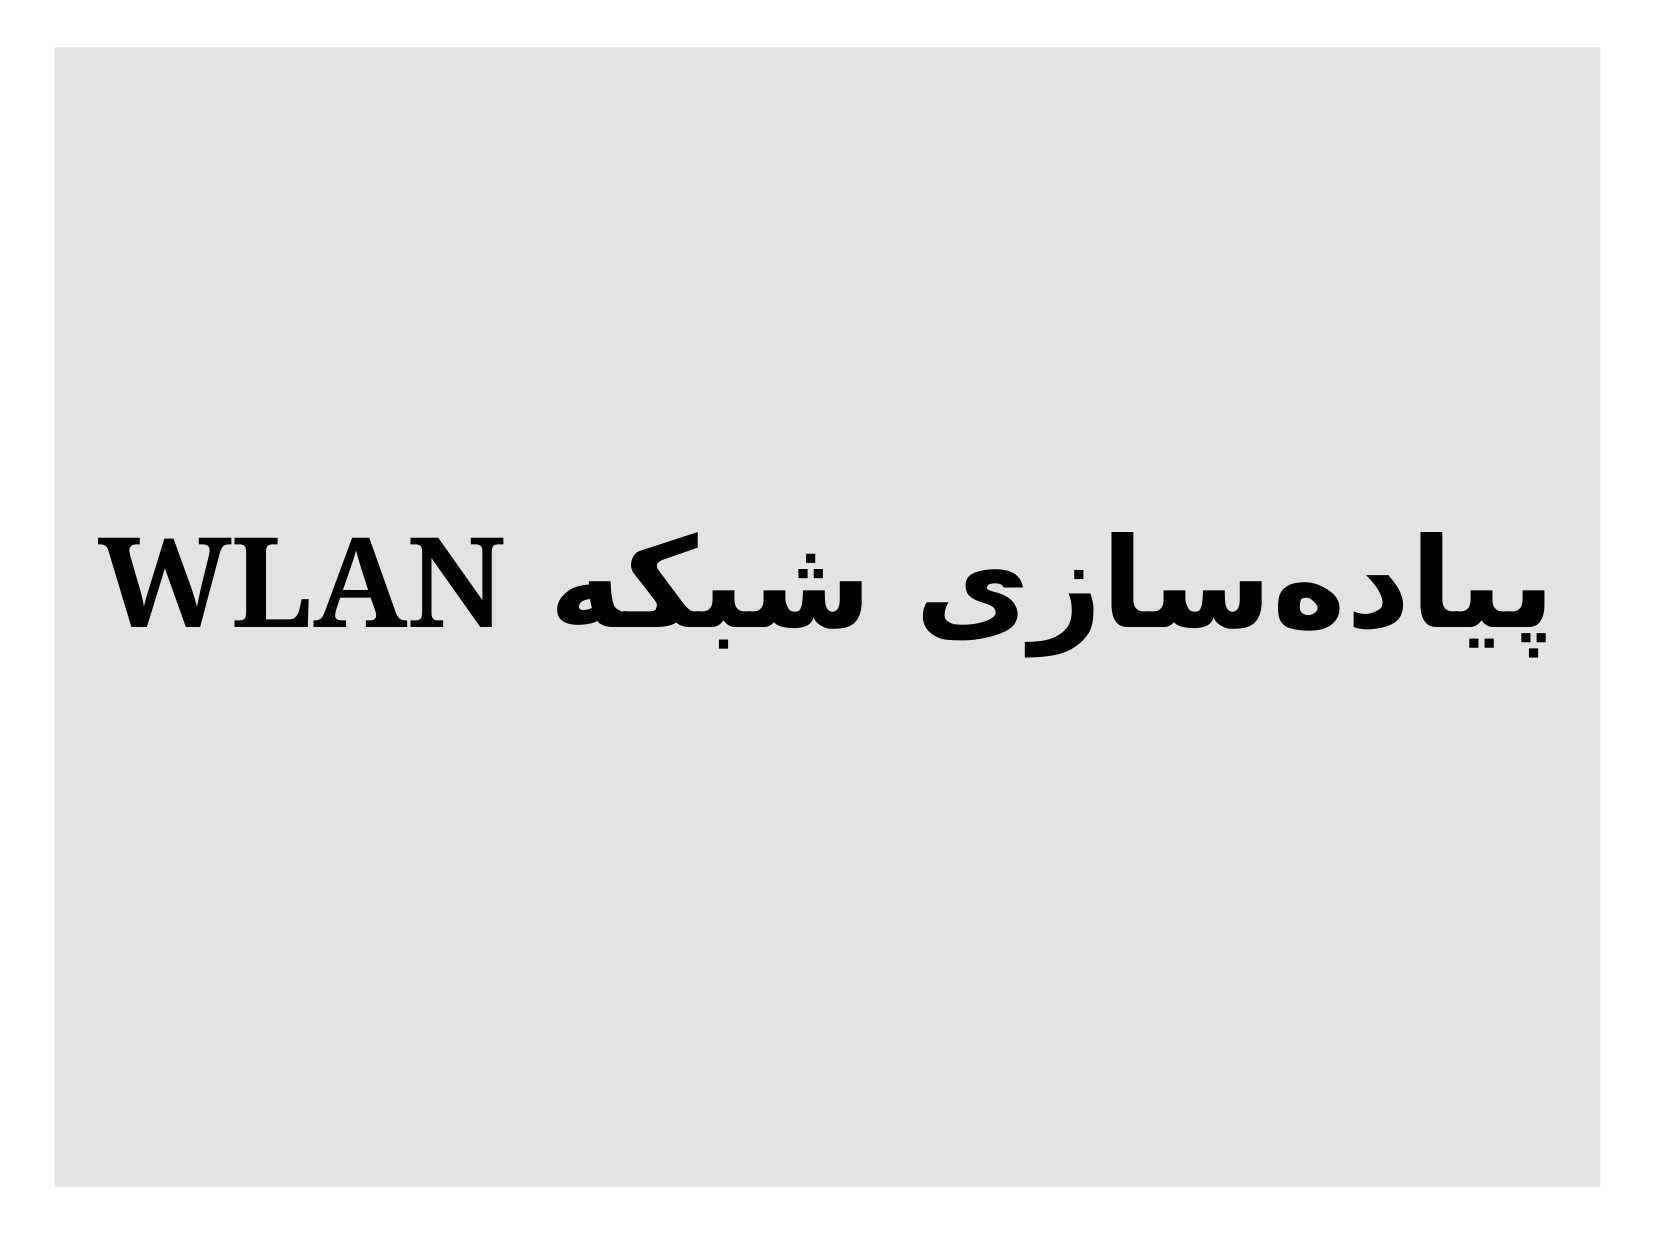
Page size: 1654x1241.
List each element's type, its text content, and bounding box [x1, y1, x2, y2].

subtitle پیاده‌سازی شبکه WLAN [82, 49, 1571, 1109]
picture [0, 0, 1654, 1241]
